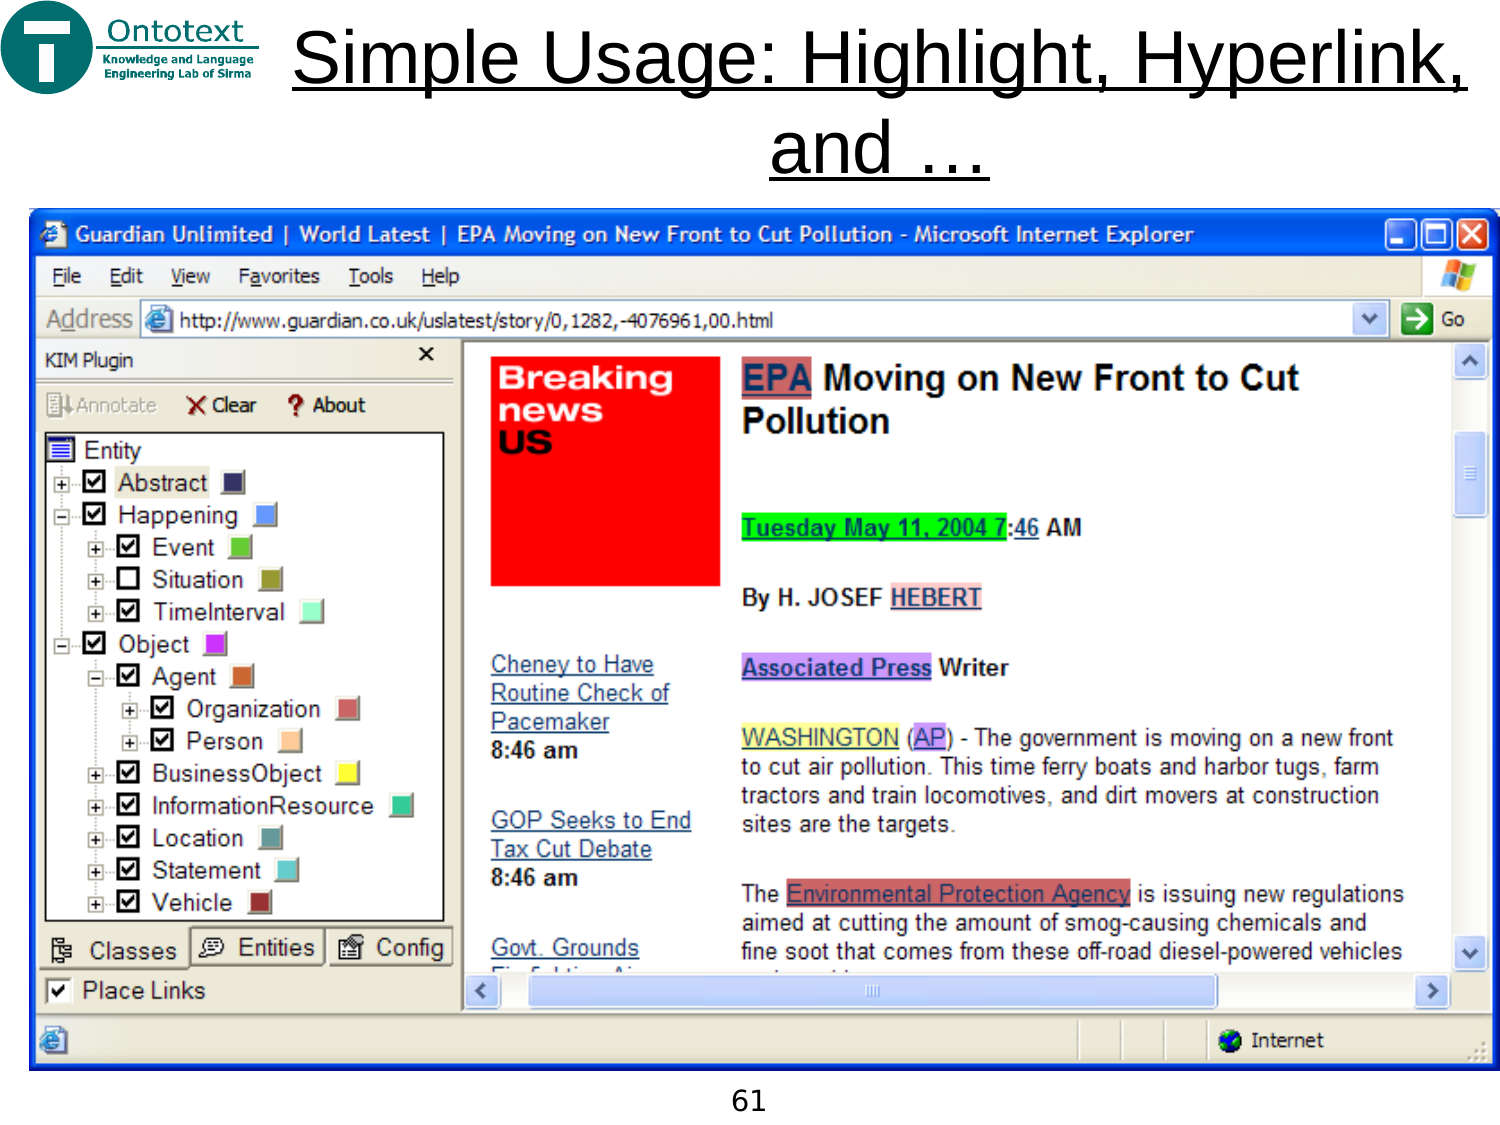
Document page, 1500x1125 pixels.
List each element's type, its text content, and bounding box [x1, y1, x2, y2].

title Simple Usage: Highlight, Hyperlink, and … [265, 0, 1495, 196]
picture [29, 208, 1500, 1071]
